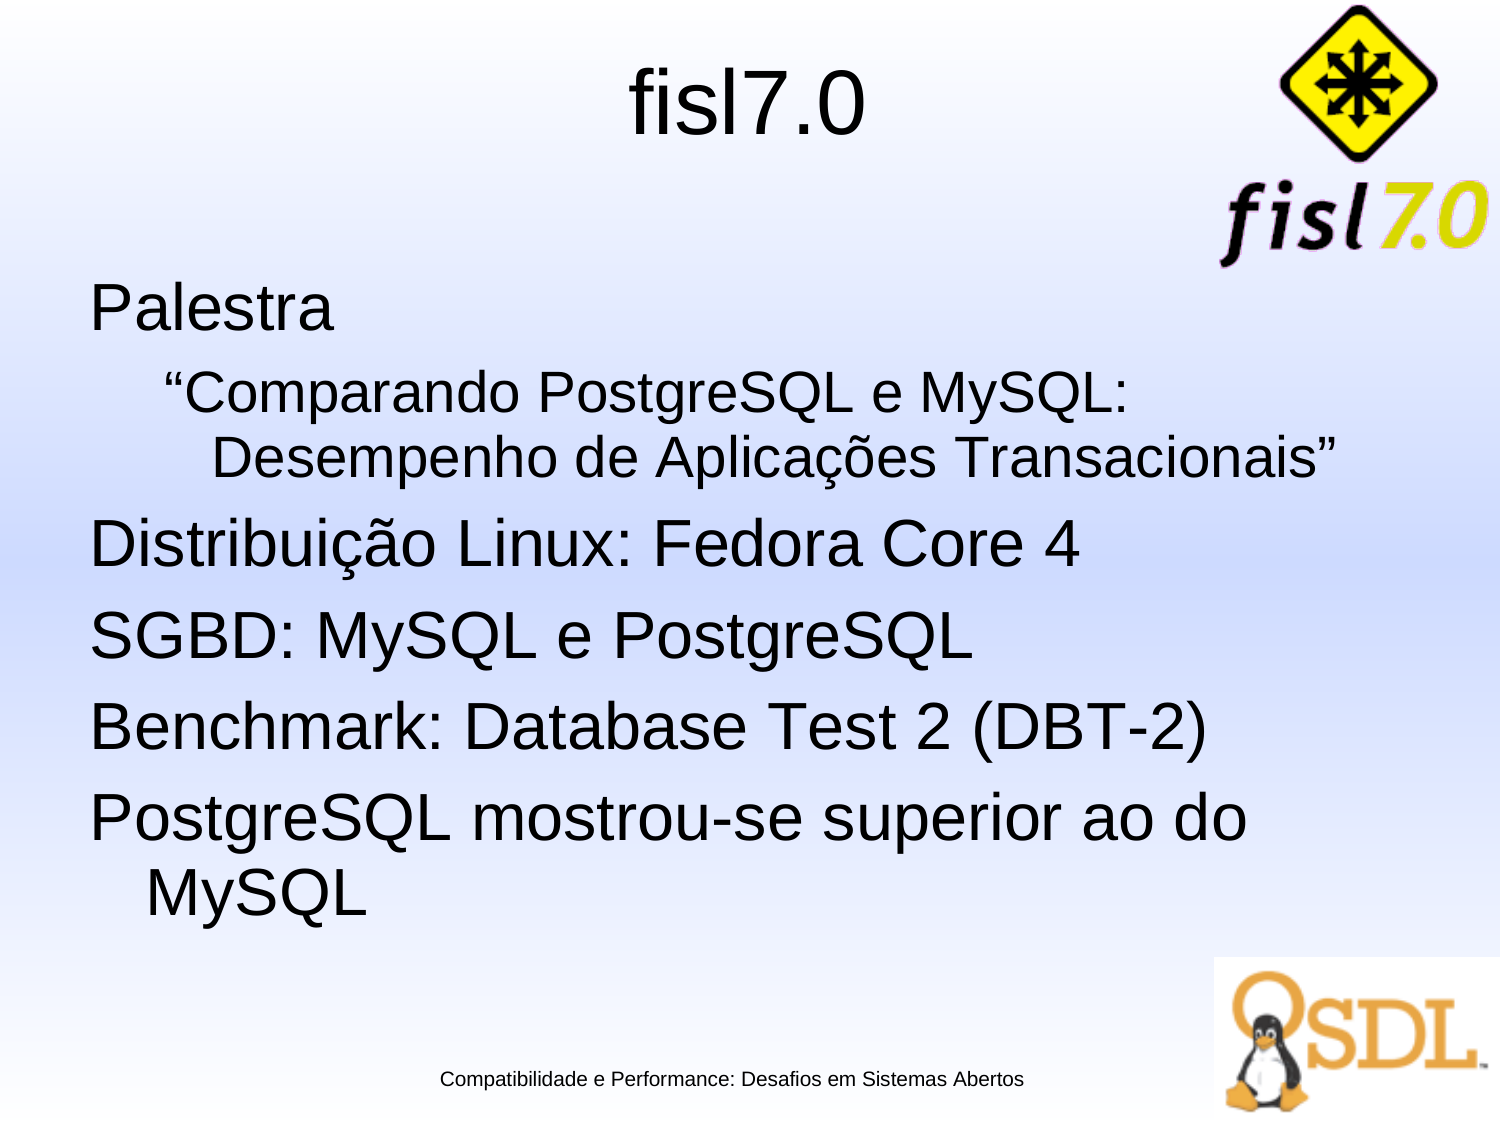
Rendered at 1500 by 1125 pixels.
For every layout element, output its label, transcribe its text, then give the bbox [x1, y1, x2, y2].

picture [1214, 957, 1500, 1125]
list Palestra “Comparando PostgreSQL e MySQL: Desempenho de Aplicações Transacionais” Distribuição Linux: Fedora Core 4 SGBD: MySQL e PostgreSQL Benchmark: Database Test 2 (DBT-2) PostgreSQL mostrou-se superior ao do MySQL [75, 262, 1426, 1006]
title fisl7.0 [15, 8, 1207, 197]
picture [1207, 0, 1500, 272]
